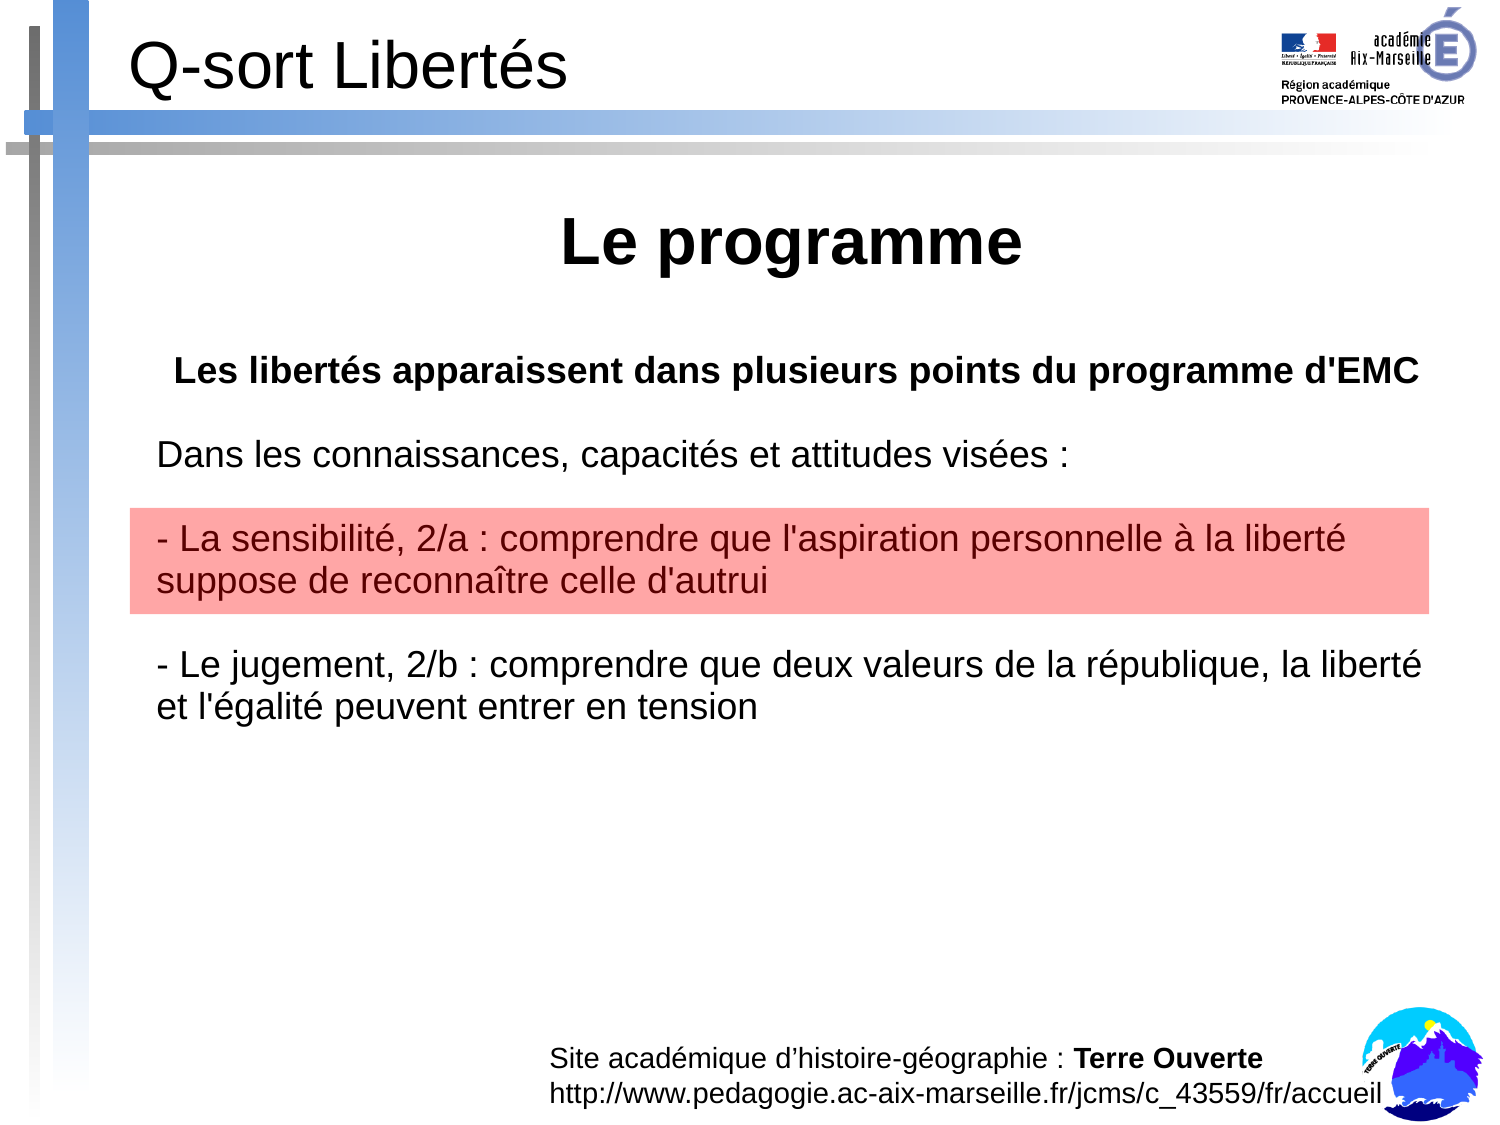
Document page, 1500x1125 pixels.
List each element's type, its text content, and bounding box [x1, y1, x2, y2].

text_box Site académique d’histoire-géographie : Terre Ouverte http://www.pedagogie.ac-aix-marseille.fr/jcms/c_43559/fr/accueil [534, 1031, 1399, 1117]
text_box [129, 507, 1430, 615]
picture [1269, 0, 1484, 114]
text_box Q-sort Libertés [113, 14, 585, 110]
text_box Le programme [100, 190, 1484, 286]
text_box Les libertés apparaissent dans plusieurs points du programme d'EMC Dans les connaissances, capacités et attitudes visées : - La sensibilité, 2/a : comprendre que l'aspiration personnelle à la liberté suppose de reconnaître celle d'autrui - Le jugement, 2/b : comprendre que deux valeurs de la république, la liberté et l'égalité peuvent entrer en tension [141, 342, 1453, 781]
picture [1360, 1006, 1484, 1122]
text_box [5, 0, 1454, 1121]
